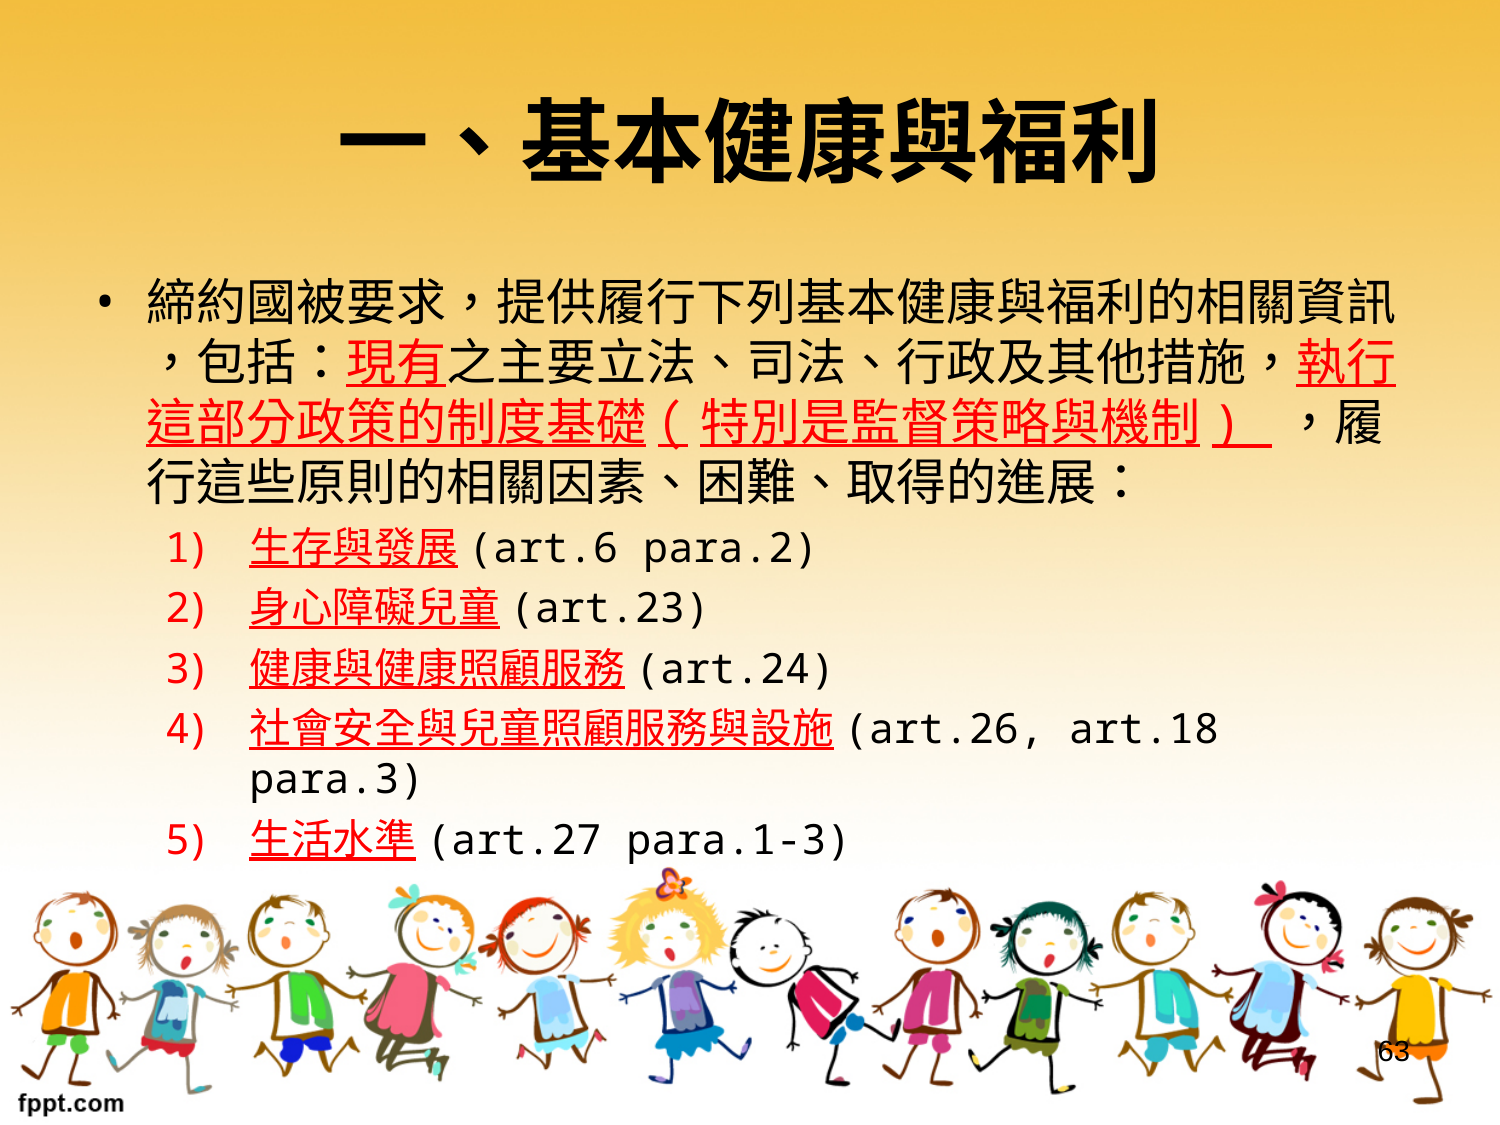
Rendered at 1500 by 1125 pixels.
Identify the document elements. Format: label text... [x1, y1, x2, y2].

list 締約國被要求，提供履行下列基本健康與福利的相關資訊，包括：現有之主要立法、司法、行政及其他措施，執行這部分政策的制度基礎(特別是監督策略與機制) ，履行這些原則的相關因素、困難、取得的進展： 生存與發展(art.6 para.2) 身心障礙兒童(art.23) 健康與健康照顧服務(art.24) 社會安全與兒童照顧服務與設施(art.26, art.18 para.3) 生活水準(art.27 para.1-3) [75, 262, 1426, 1005]
text_box <編號> [1074, 1024, 1426, 1103]
title 一、基本健康與福利 [75, 45, 1426, 233]
picture [0, 0, 1500, 1125]
